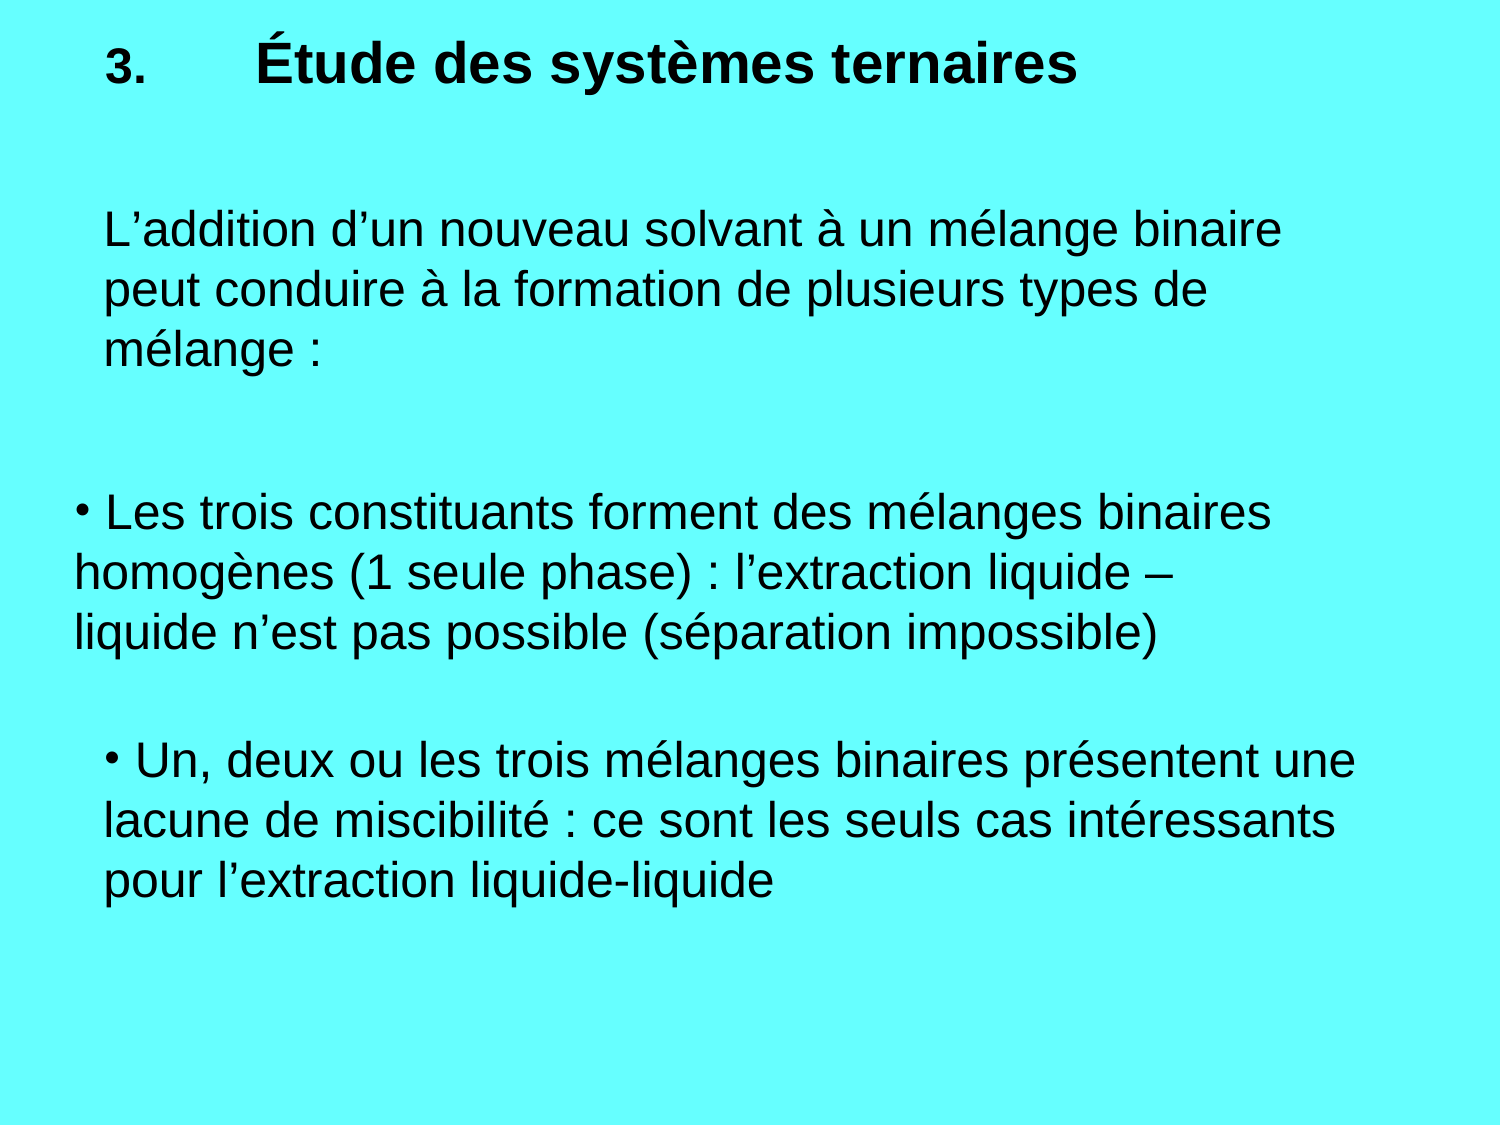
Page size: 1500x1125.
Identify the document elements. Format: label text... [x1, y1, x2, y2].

text_box L’addition d’un nouveau solvant à un mélange binaire peut conduire à la formation de plusieurs types de mélange : [88, 189, 1359, 384]
text_box Les trois constituants forment des mélanges binaires homogènes (1 seule phase) : l’extraction liquide – liquide n’est pas possible (séparation impossible) [59, 472, 1329, 668]
text_box Un, deux ou les trois mélanges binaires présentent une lacune de miscibilité : ce sont les seuls cas intéressants pour l’extraction liquide-liquide [88, 720, 1418, 916]
text_box 3. Étude des systèmes ternaires [90, 17, 1416, 176]
